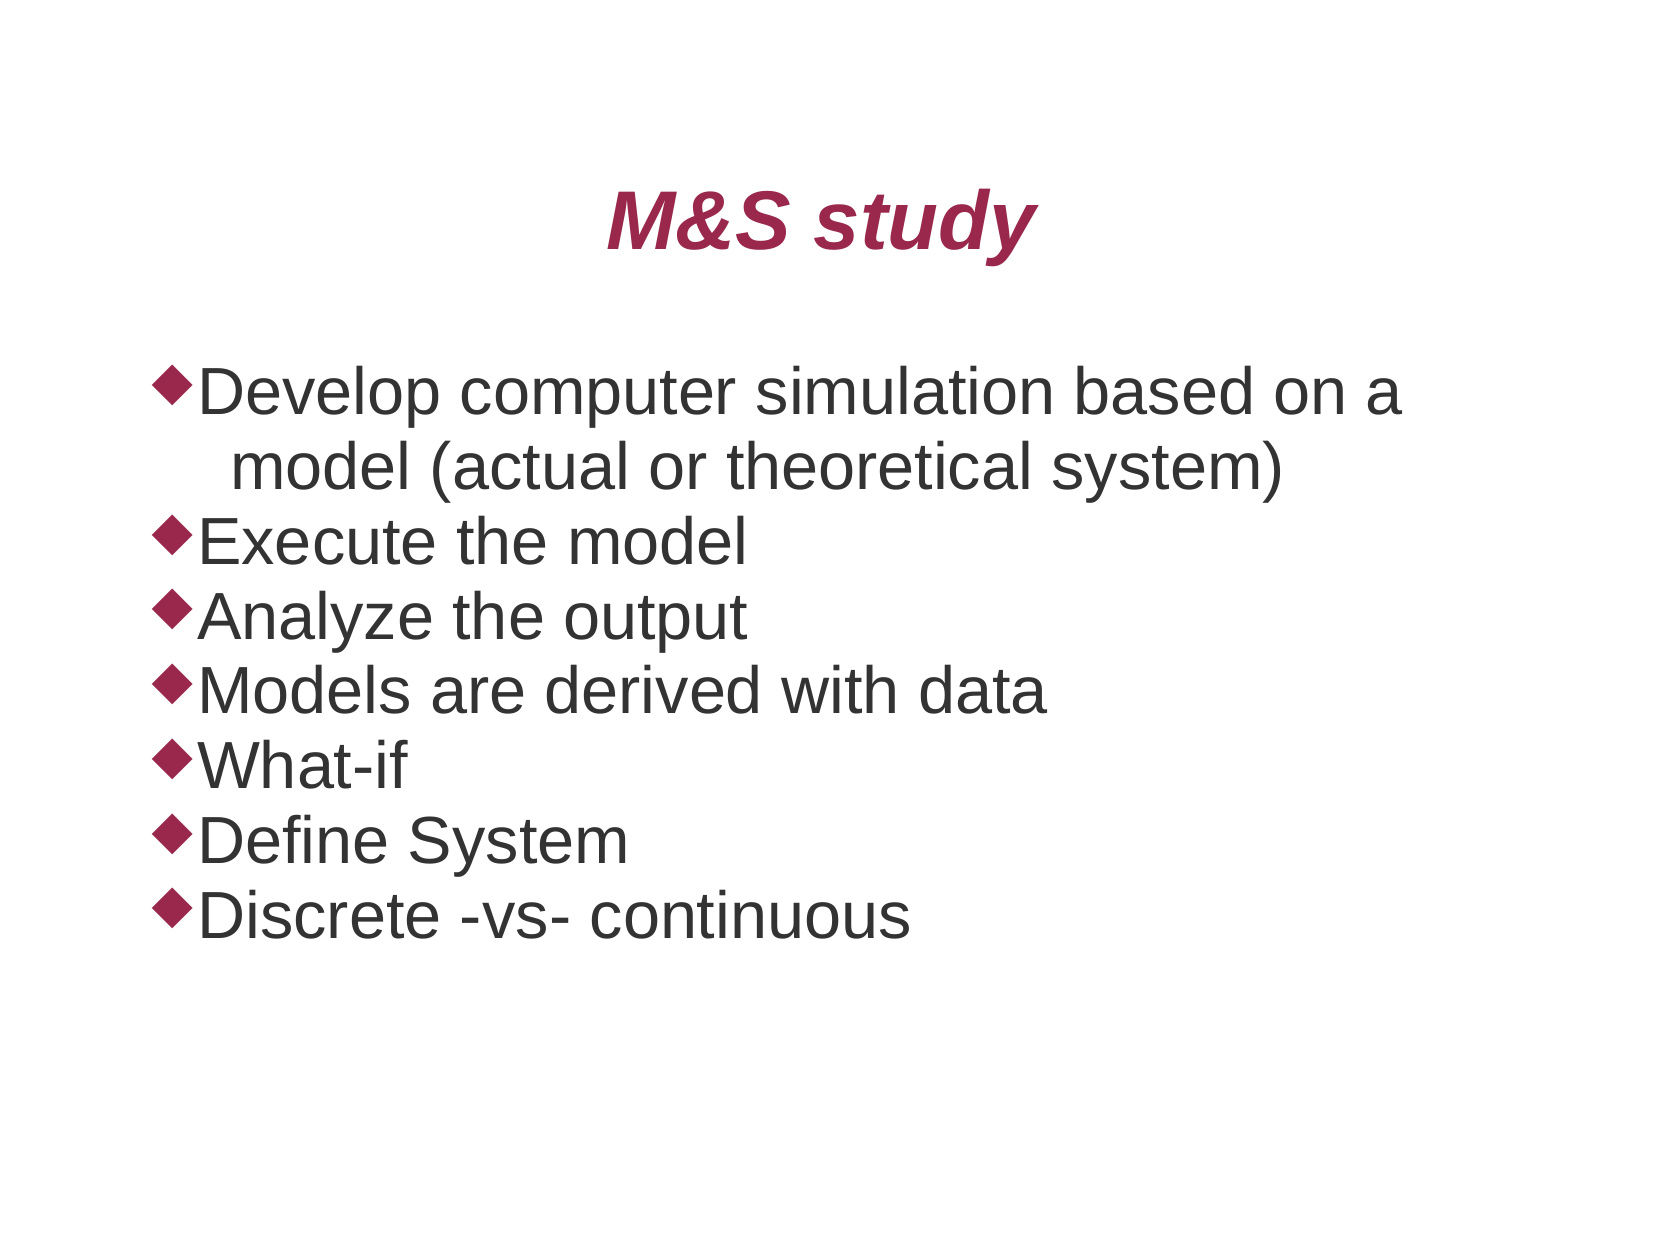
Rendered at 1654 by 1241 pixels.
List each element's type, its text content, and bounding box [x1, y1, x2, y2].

list Develop computer simulation based on a model (actual or theoretical system) Execute the model Analyze the output Models are derived with data What-if Define System Discrete -vs- continuous [147, 354, 1506, 1063]
title M&S study [135, 117, 1506, 325]
